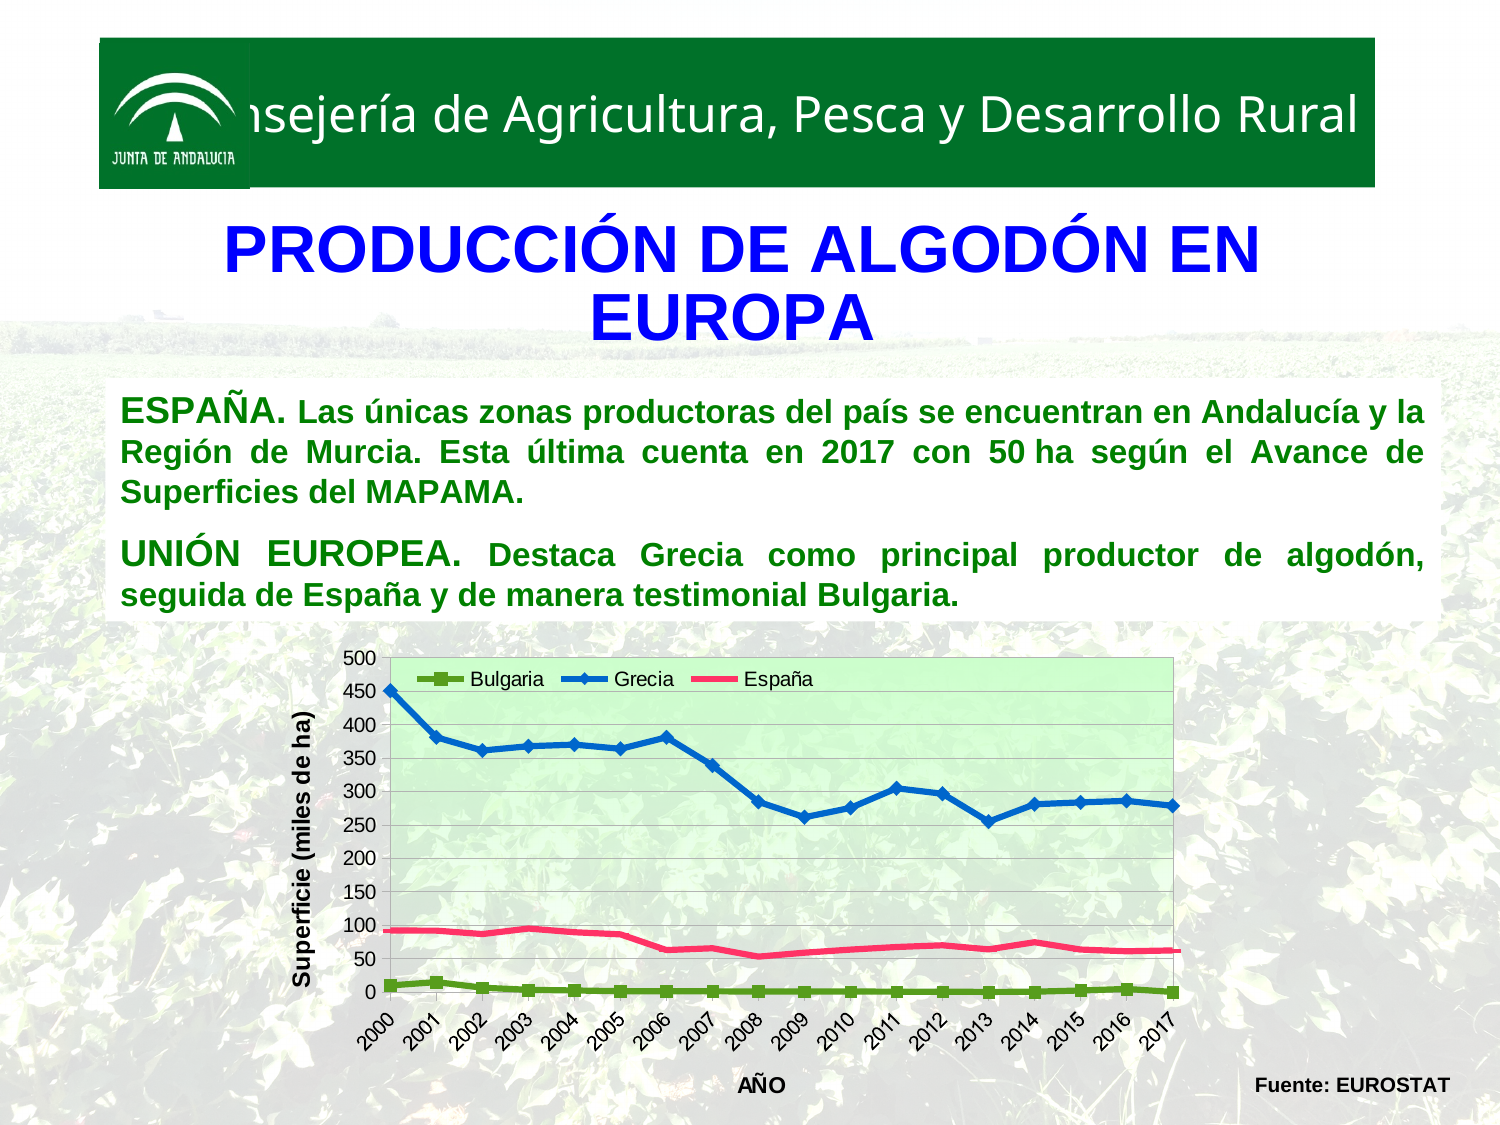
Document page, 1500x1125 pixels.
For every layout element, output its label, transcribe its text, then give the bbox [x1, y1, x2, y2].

picture [0, 0, 1500, 1125]
text_box Fuente: EUROSTAT [1240, 1063, 1500, 1105]
text_box ESPAÑA. Las únicas zonas productoras del país se encuentran en Andalucía y la Región de Murcia. Esta última cuenta en 2017 con 50 ha según el Avance de Superficies del MAPAMA. UNIÓN EUROPEA. Destaca Grecia como principal productor de algodón, seguida de España y de manera testimonial Bulgaria. [105, 377, 1441, 622]
list PRODUCCIÓN DE ALGODÓN EN EUROPA [105, 210, 1381, 377]
title Consejería de Agricultura, Pesca y Desarrollo Rural [99, 37, 1375, 188]
